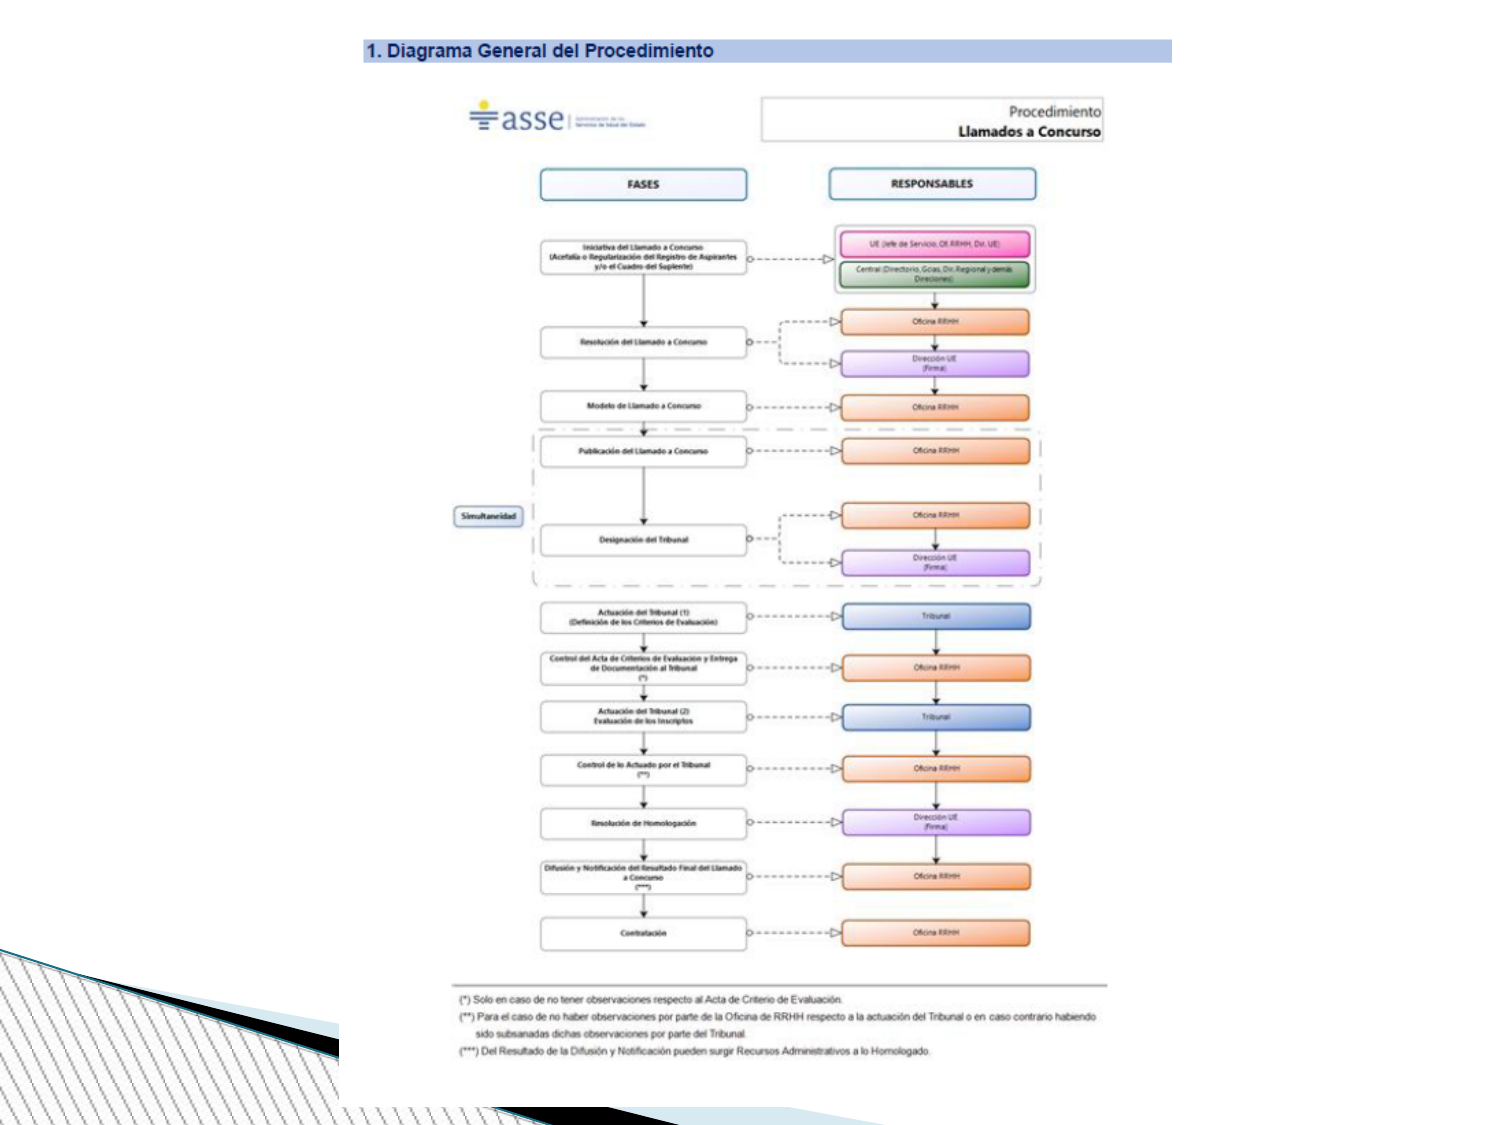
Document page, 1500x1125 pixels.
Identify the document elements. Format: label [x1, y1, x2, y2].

picture [0, 15, 1172, 1125]
